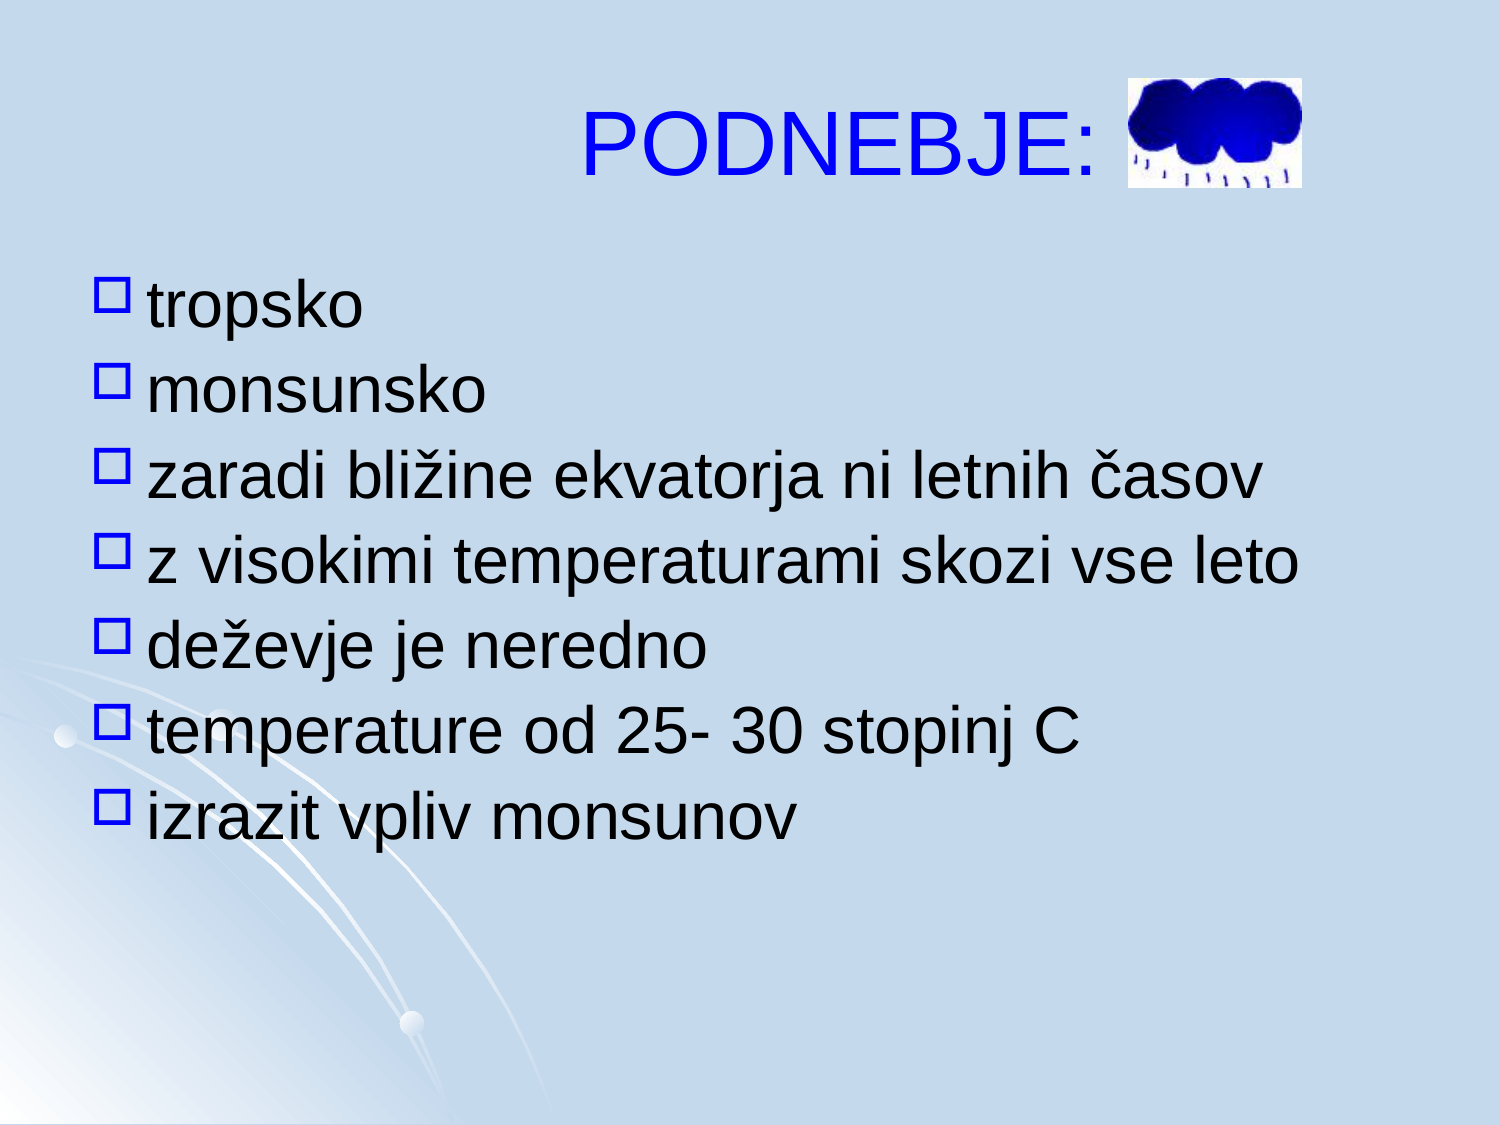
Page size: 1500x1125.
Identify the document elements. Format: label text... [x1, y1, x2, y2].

title PODNEBJE: [75, 45, 1425, 233]
picture [1128, 78, 1302, 188]
list tropsko monsunsko zaradi bližine ekvatorja ni letnih časov z visokimi temperaturami skozi vse leto deževje je neredno temperature od 25- 30 stopinj C izrazit vpliv monsunov [75, 262, 1425, 1006]
